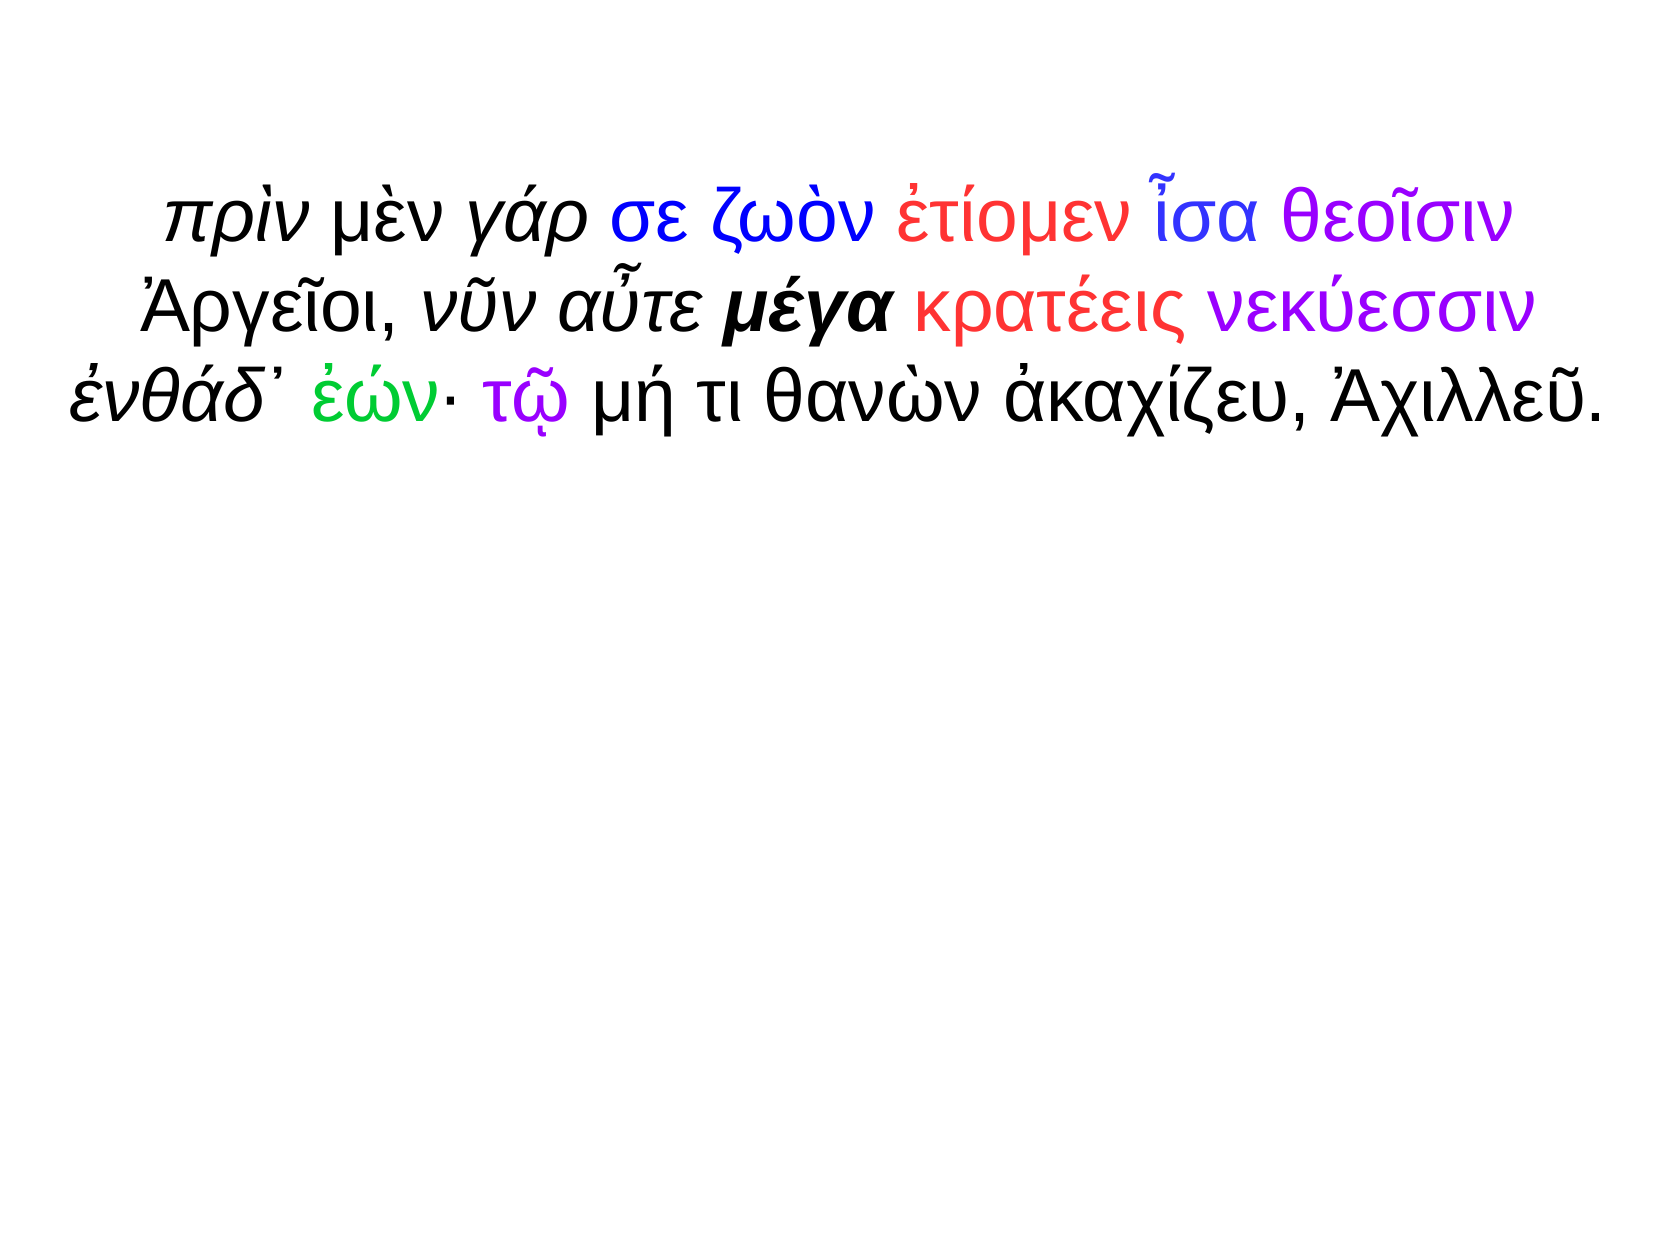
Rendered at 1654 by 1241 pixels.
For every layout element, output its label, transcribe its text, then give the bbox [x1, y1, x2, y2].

title πρὶν μὲν γάρ σε ζωὸν ἐτίομεν ἶσα θεοῖσιν Ἀργεῖοι, νῦν αὖτε μέγα κρατέεις νεκύεσσιν ἐνθάδ᾽ ἐών· τῷ μή τι θανὼν ἀκαχίζευ, Ἀχιλλεῦ. [47, 70, 1630, 532]
